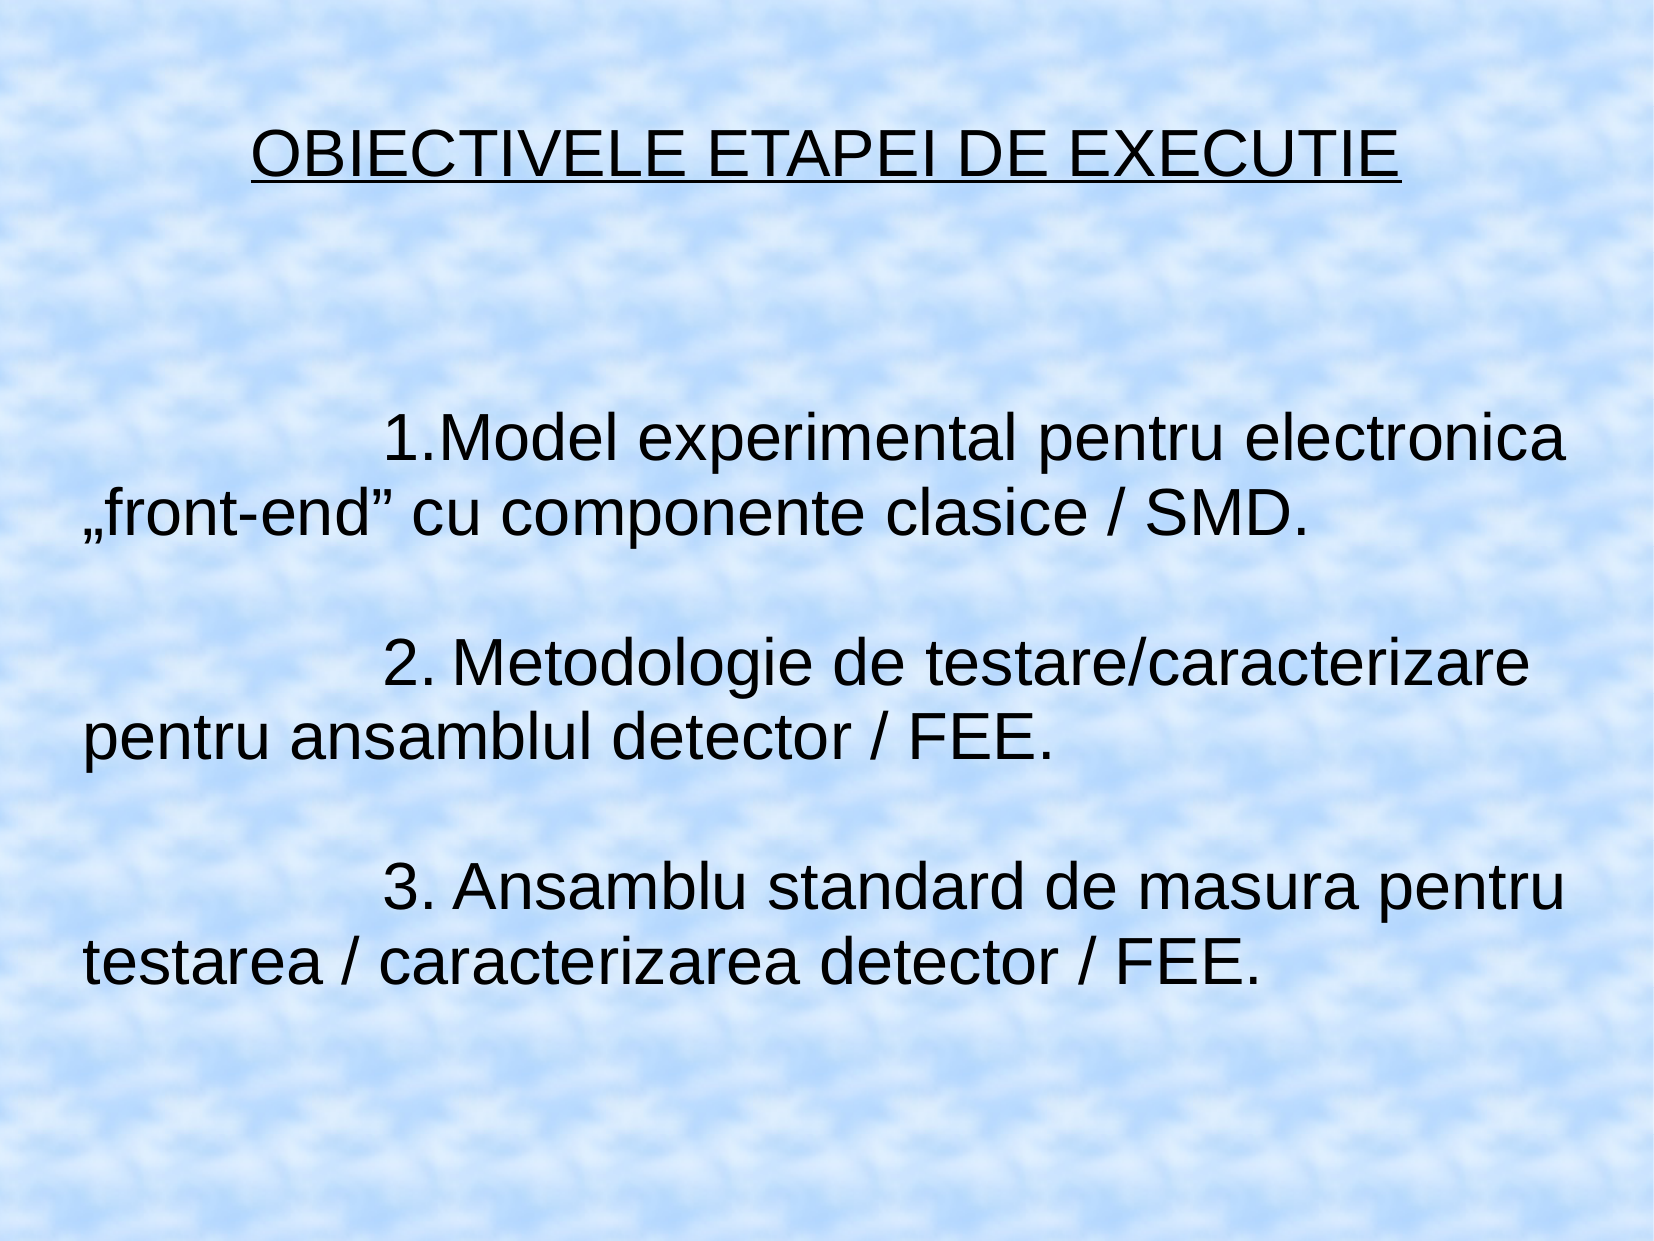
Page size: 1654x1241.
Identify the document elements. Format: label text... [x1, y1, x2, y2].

title OBIECTIVELE ETAPEI DE EXECUTIE [82, 49, 1571, 257]
picture [0, 0, 1654, 1241]
subtitle 1.Model experimental pentru electronica „front-end” cu componente clasice / SMD. 2. Metodologie de testare/caracterizare pentru ansamblul detector / FEE. 3. Ansamblu standard de masura pentru testarea / caracterizarea detector / FEE. [82, 297, 1571, 1102]
